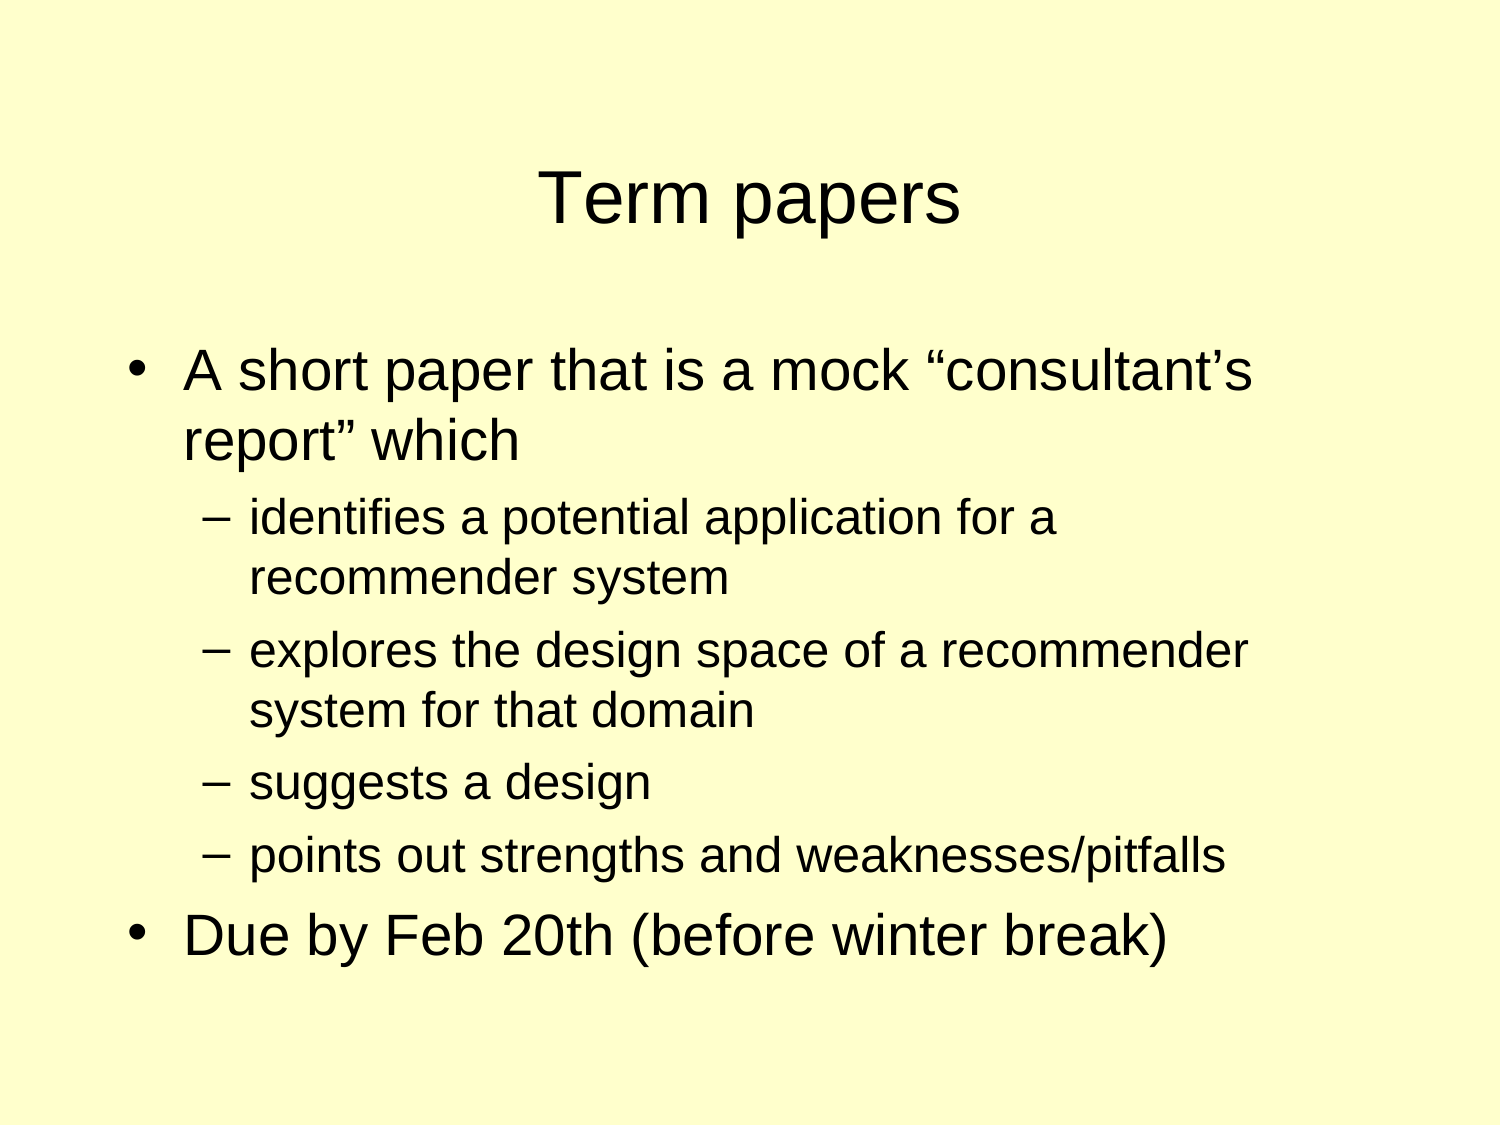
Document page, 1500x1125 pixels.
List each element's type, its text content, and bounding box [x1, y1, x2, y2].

list A short paper that is a mock “consultant’s report” which identifies a potential application for a recommender system explores the design space of a recommender system for that domain suggests a design points out strengths and weaknesses/pitfalls Due by Feb 20th (before winter break) [112, 324, 1388, 1001]
title Term papers [112, 99, 1388, 288]
